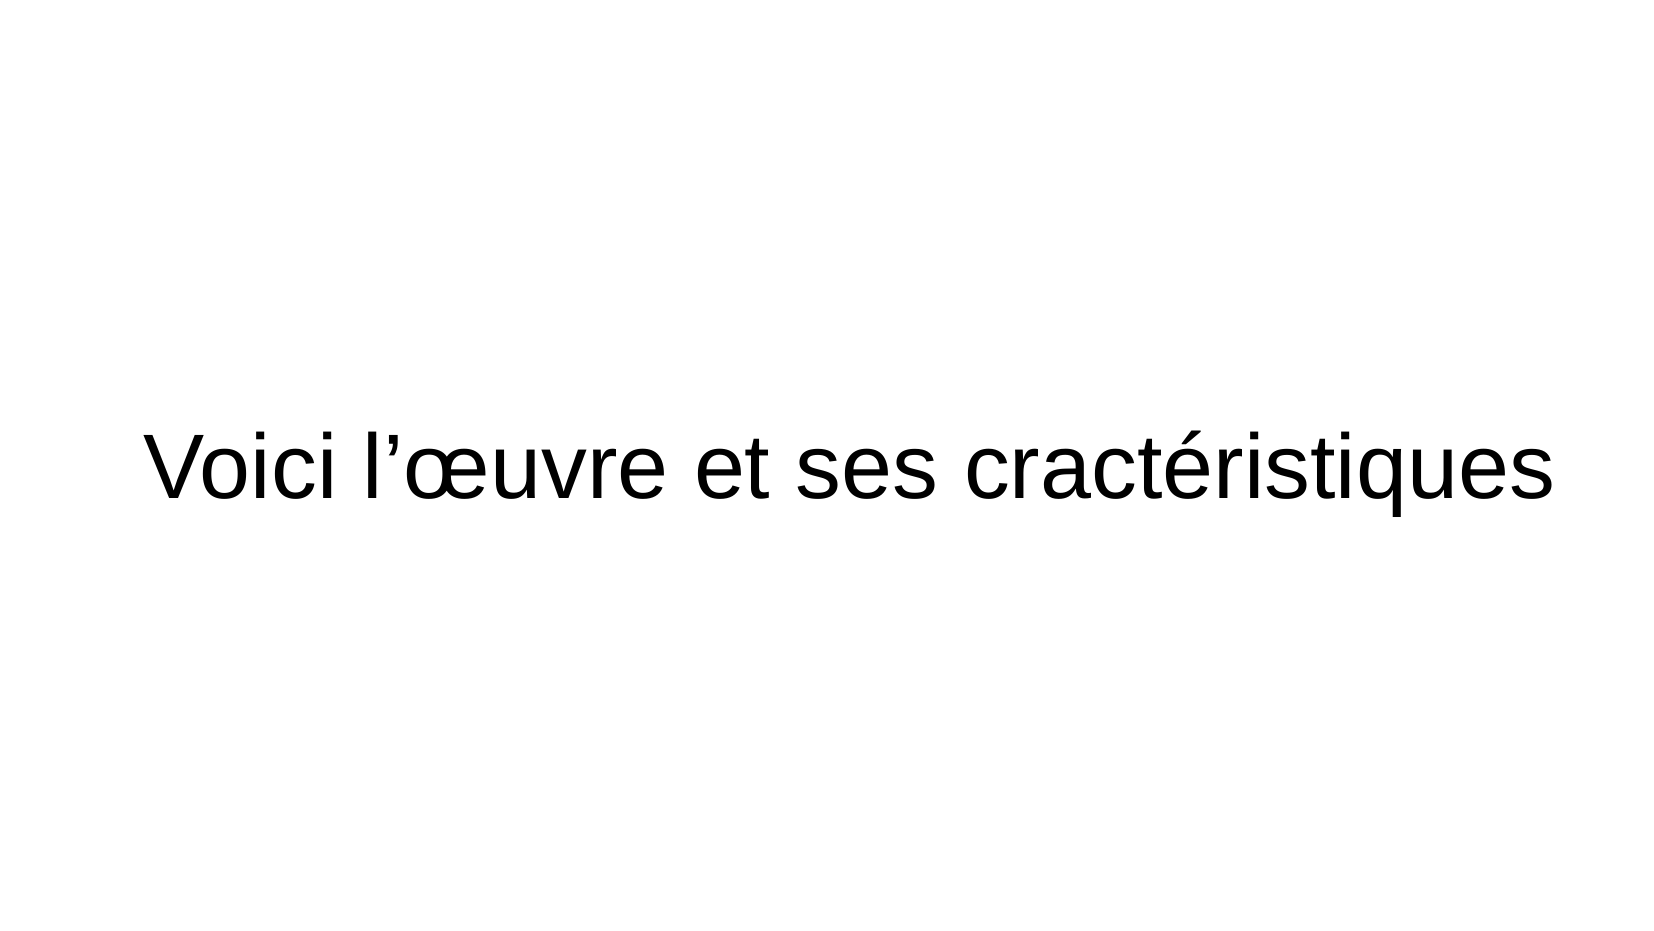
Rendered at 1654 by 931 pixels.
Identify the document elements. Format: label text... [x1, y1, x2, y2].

title Voici l’œuvre et ses cractéristiques [106, 383, 1595, 540]
